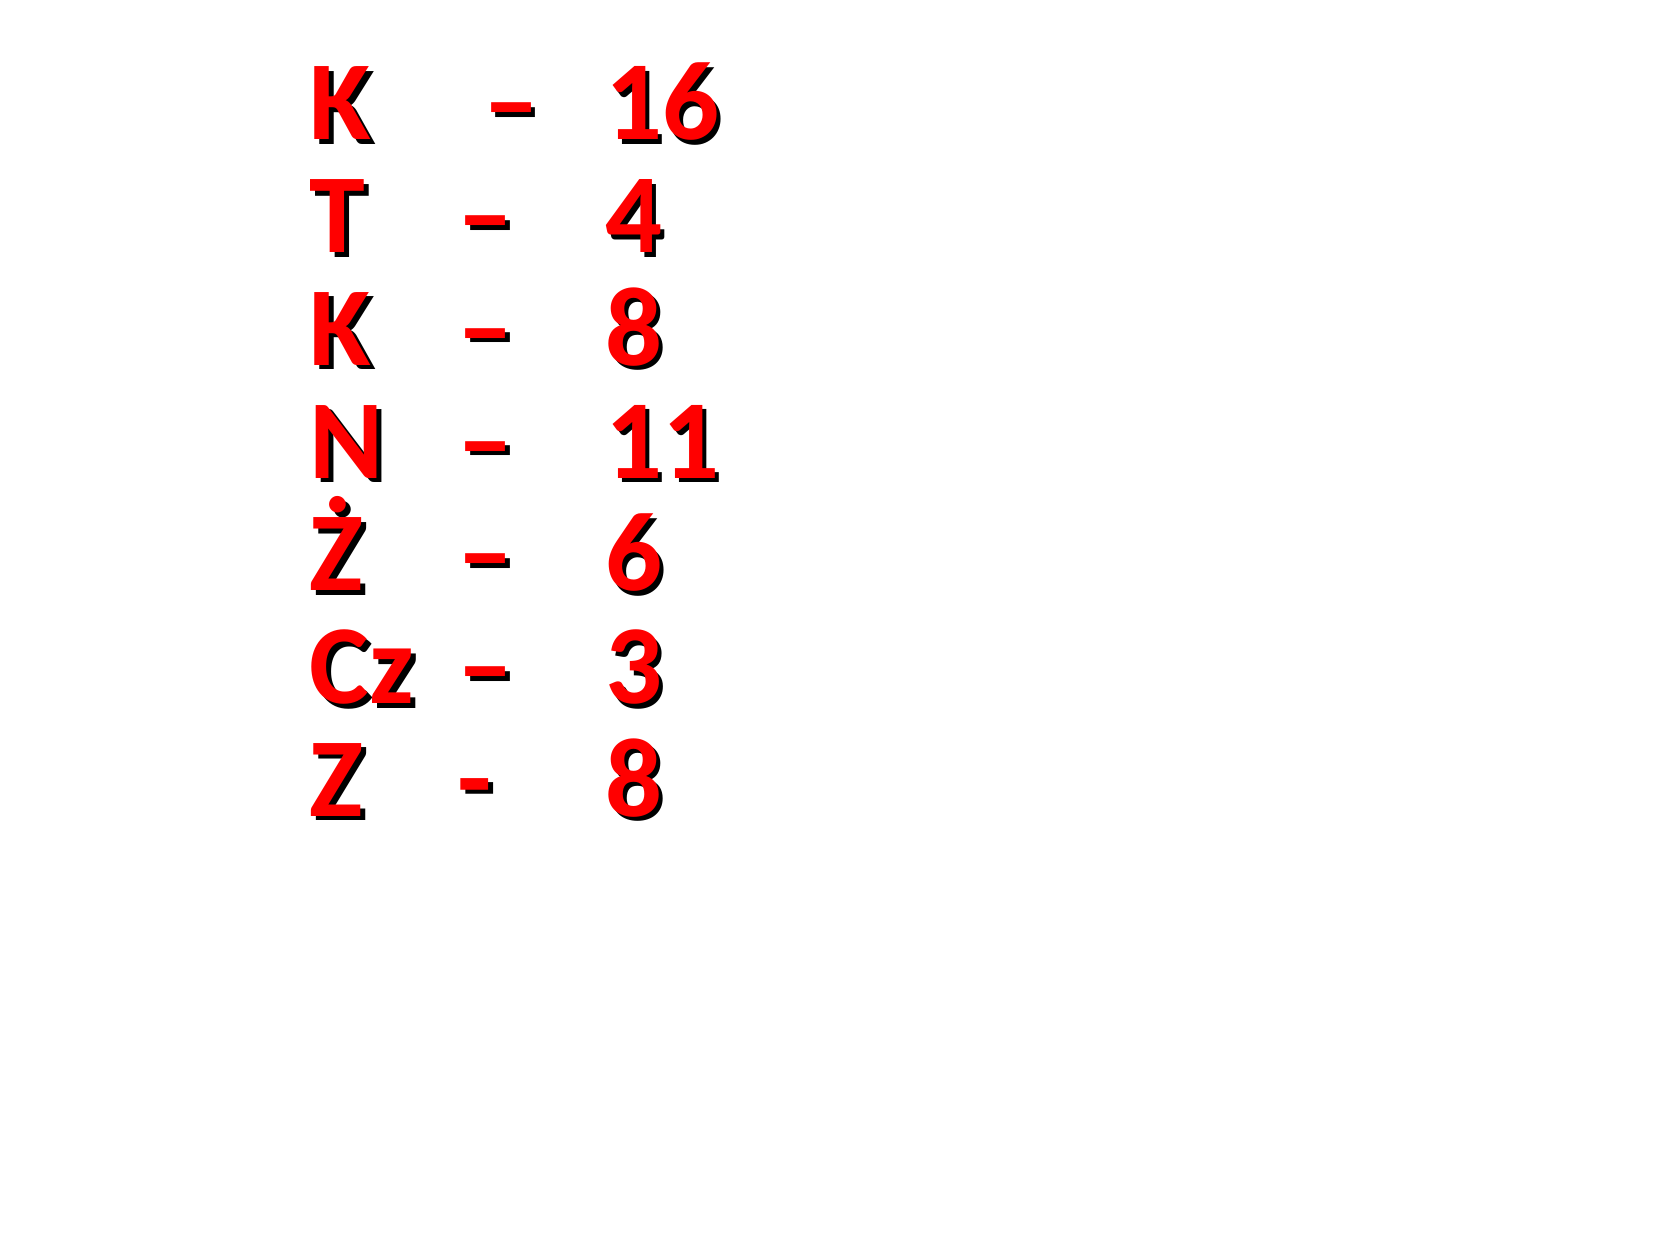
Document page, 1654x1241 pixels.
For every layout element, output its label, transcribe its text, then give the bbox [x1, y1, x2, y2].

text_box K – 16 T – 4 K – 8 N – 11 Ż – 6 Cz – 3 Z - 8 [295, 47, 1156, 1024]
